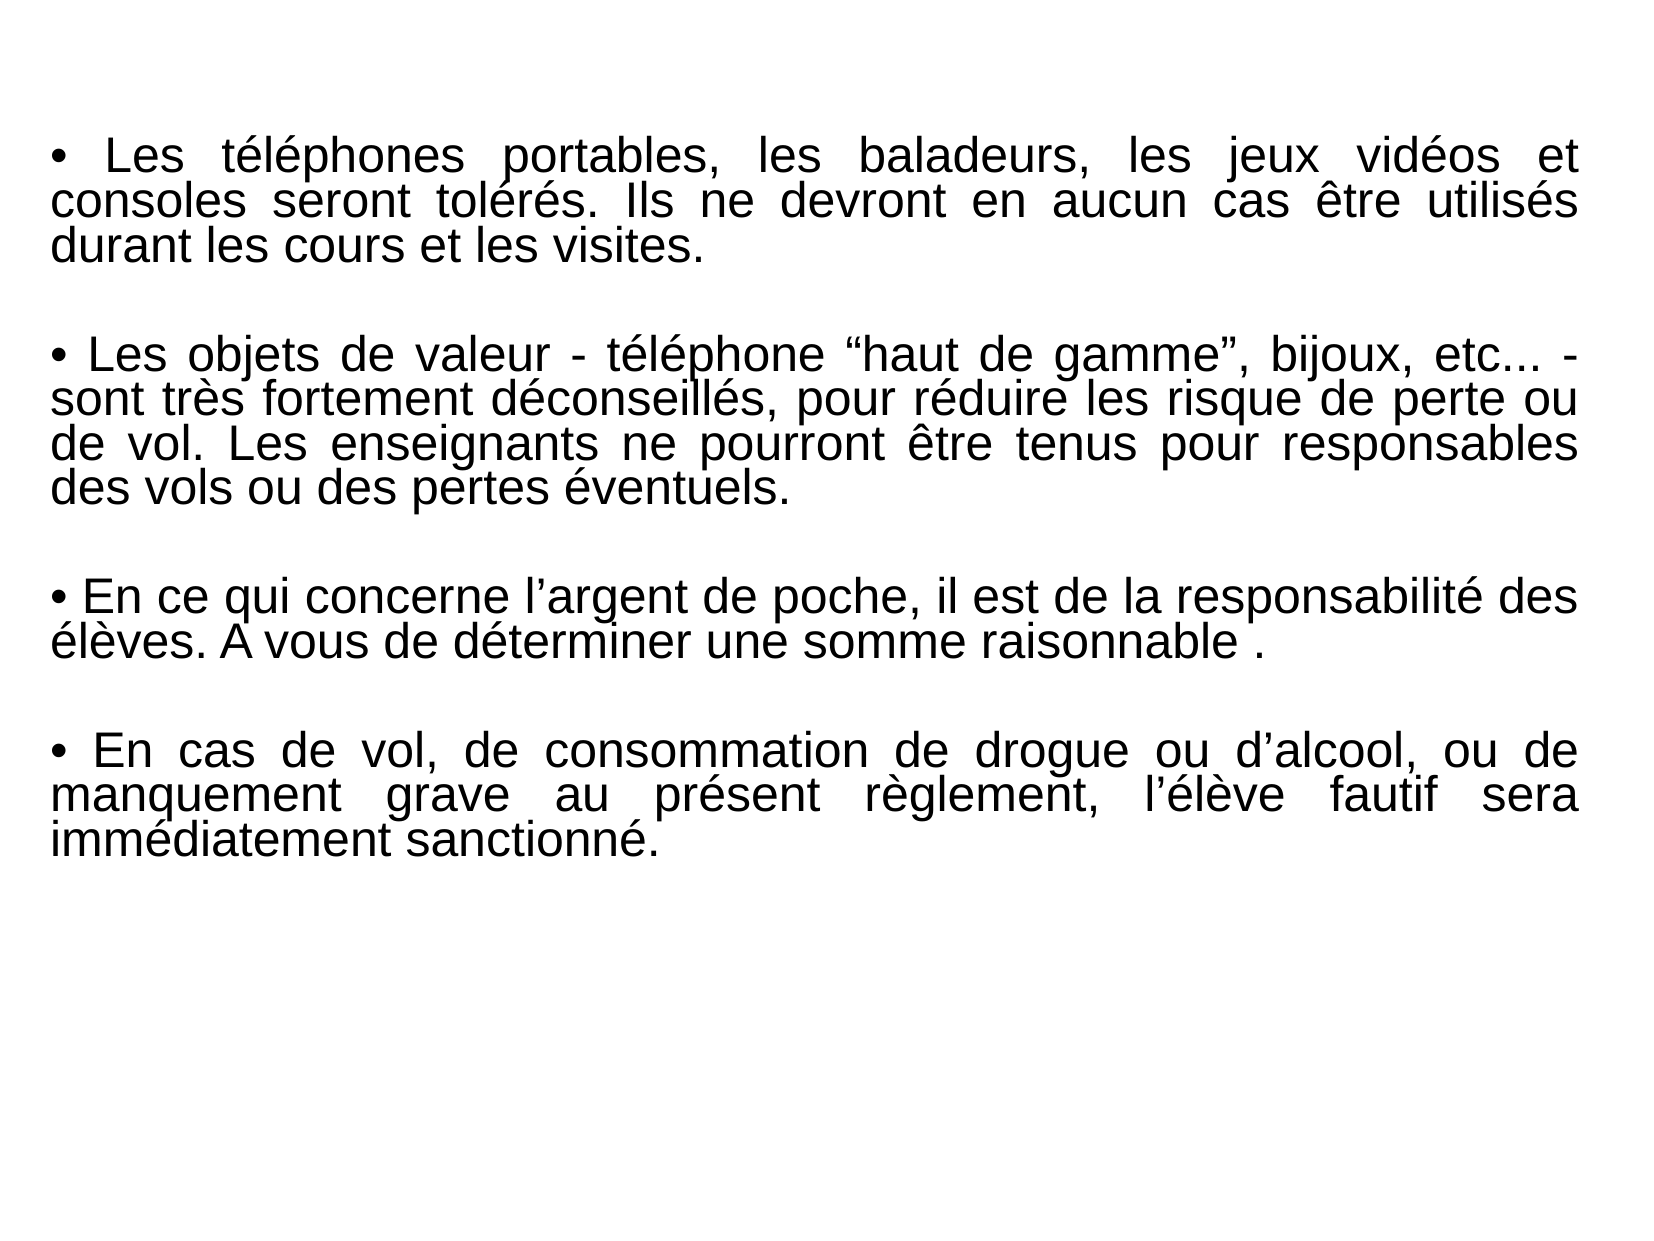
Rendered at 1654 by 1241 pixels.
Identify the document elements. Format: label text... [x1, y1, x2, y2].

text_box • Les téléphones portables, les baladeurs, les jeux vidéos et consoles seront tolérés. Ils ne devront en aucun cas être utilisés durant les cours et les visites. • Les objets de valeur - téléphone “haut de gamme”, bijoux, etc... - sont très fortement déconseillés, pour réduire les risque de perte ou de vol. Les enseignants ne pourront être tenus pour responsables des vols ou des pertes éventuels. • En ce qui concerne l’argent de poche, il est de la responsabilité des élèves. A vous de déterminer une somme raisonnable . • En cas de vol, de consommation de drogue ou d’alcool, ou de manquement grave au présent règlement, l’élève fautif sera immédiatement sanctionné. [35, 129, 1595, 1063]
